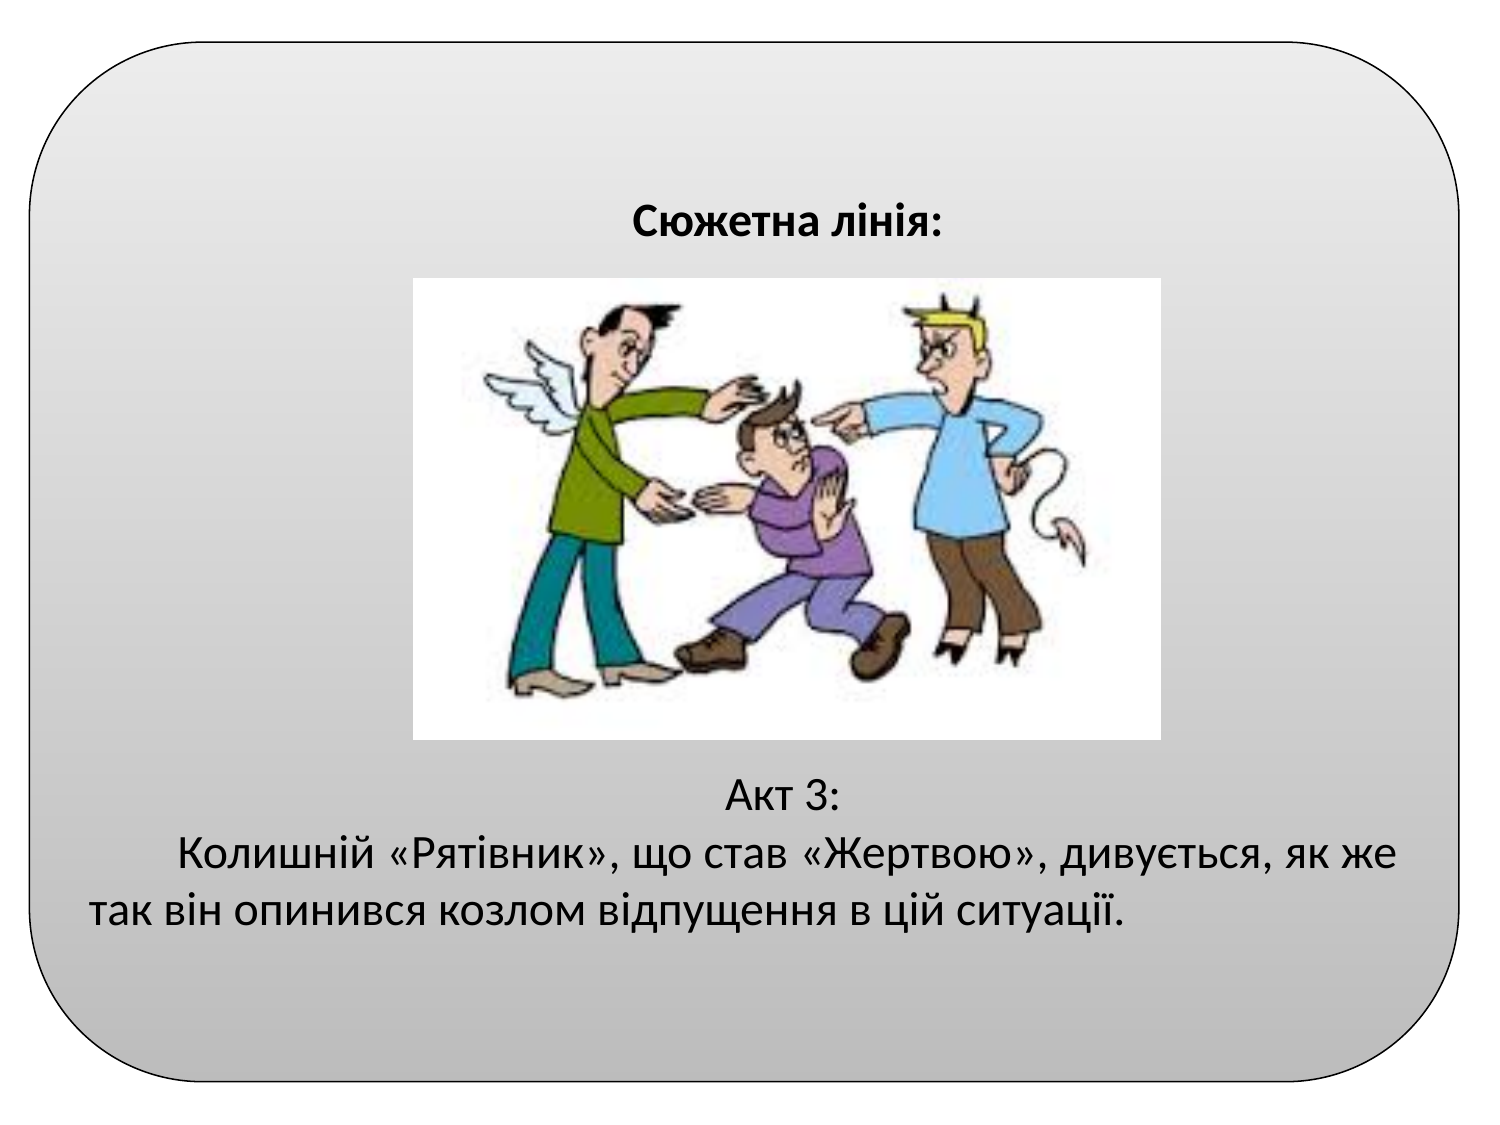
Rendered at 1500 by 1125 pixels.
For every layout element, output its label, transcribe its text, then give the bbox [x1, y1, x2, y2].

text_box Сюжетна лінія: Акт 3: Колишній «Рятівник», що став «Жертвою», дивується, як же так він опинився козлом відпущення в цій ситуації. [29, 42, 1459, 1082]
picture [413, 278, 1161, 740]
